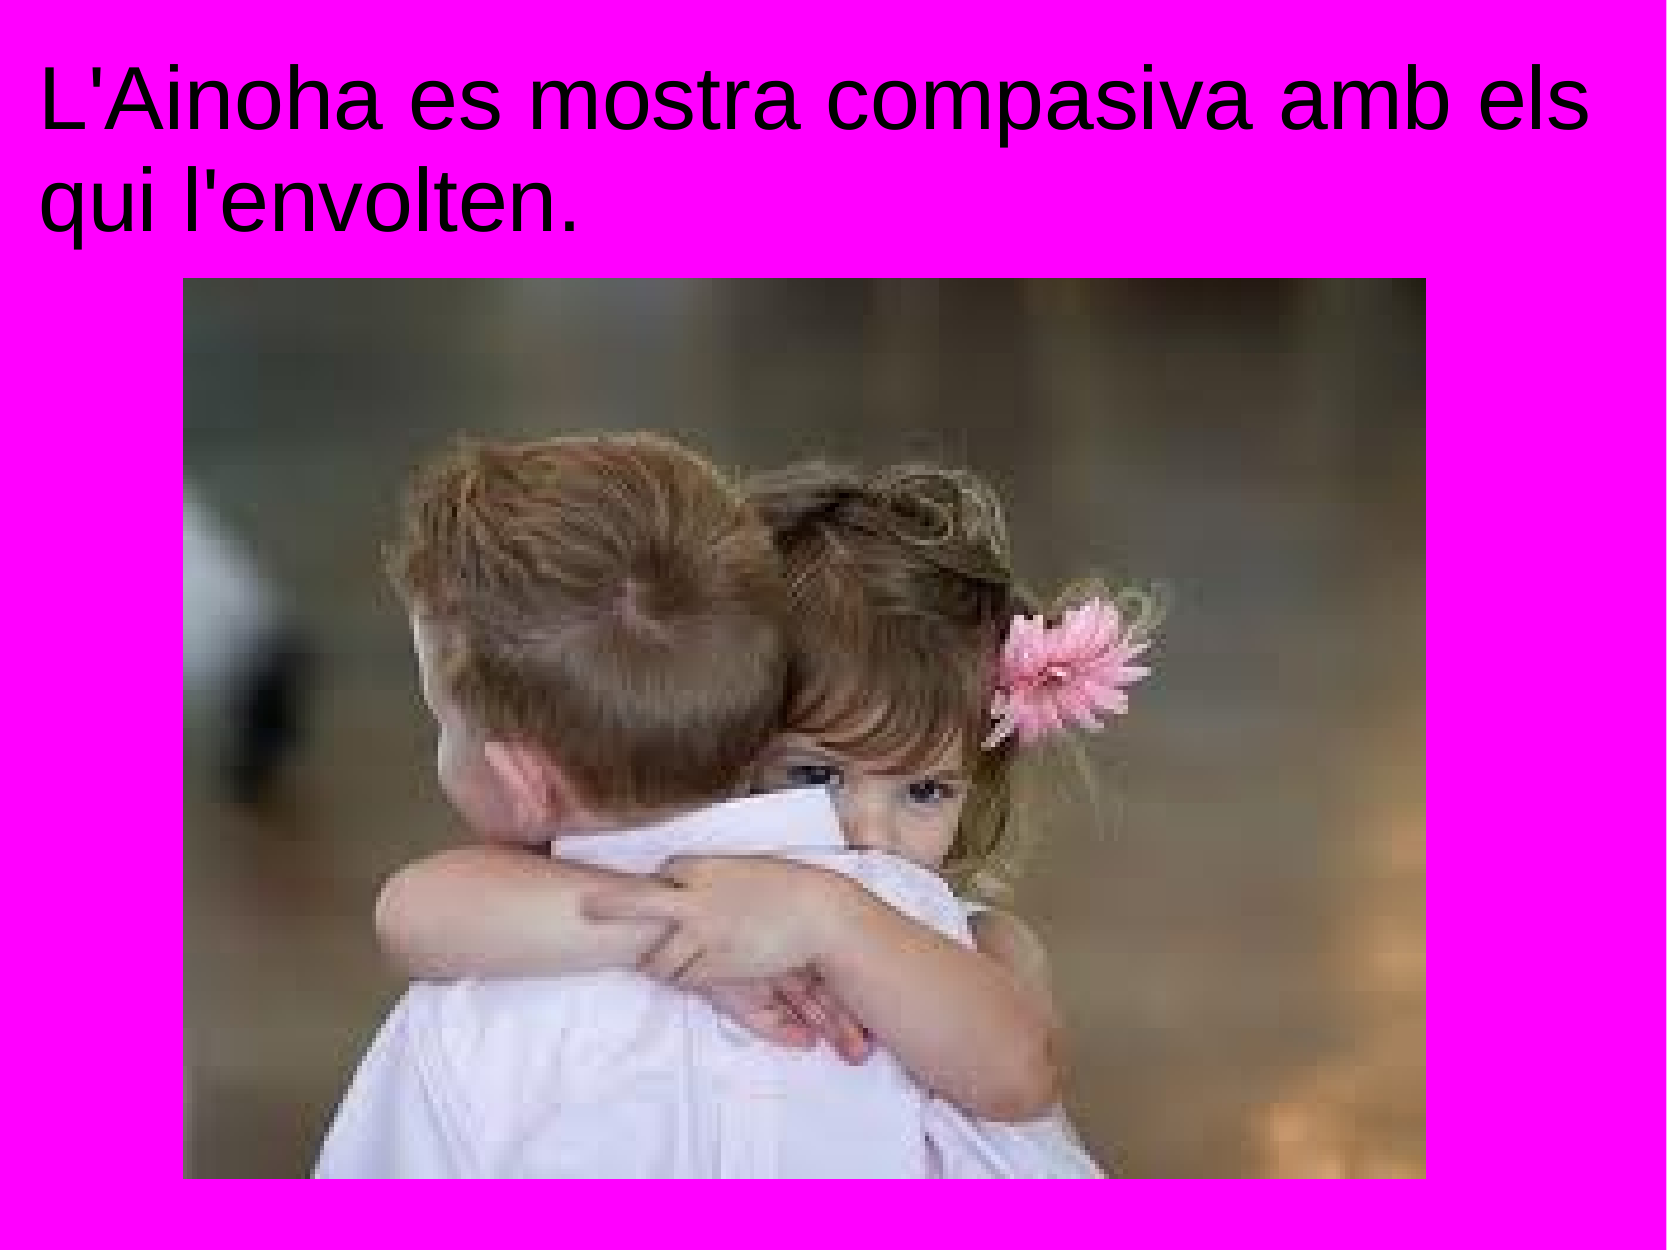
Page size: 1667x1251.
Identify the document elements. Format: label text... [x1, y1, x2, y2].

title L'Ainoha es mostra compasiva amb els qui l'envolten. [38, 47, 1621, 256]
picture [183, 278, 1426, 1179]
